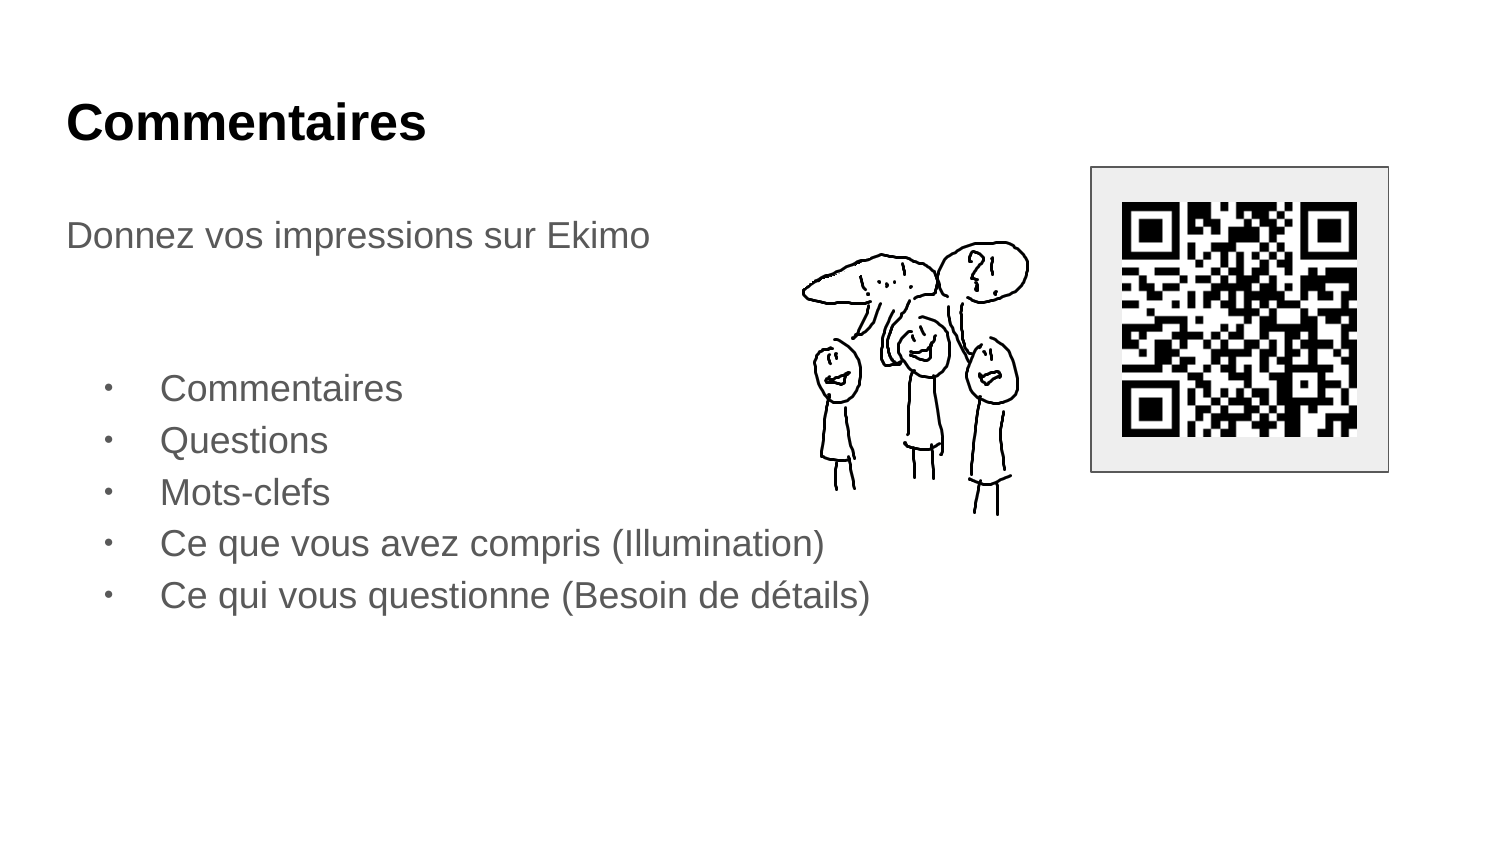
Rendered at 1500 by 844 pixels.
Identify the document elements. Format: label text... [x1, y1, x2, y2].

title Commentaires [51, 72, 1449, 167]
text_box [1091, 167, 1388, 472]
picture [790, 224, 1038, 530]
list Donnez vos impressions sur Ekimo Commentaires Questions Mots-clefs Ce que vous avez compris (Illumination) Ce qui vous questionne (Besoin de détails) [51, 189, 1449, 750]
picture [1122, 202, 1357, 437]
